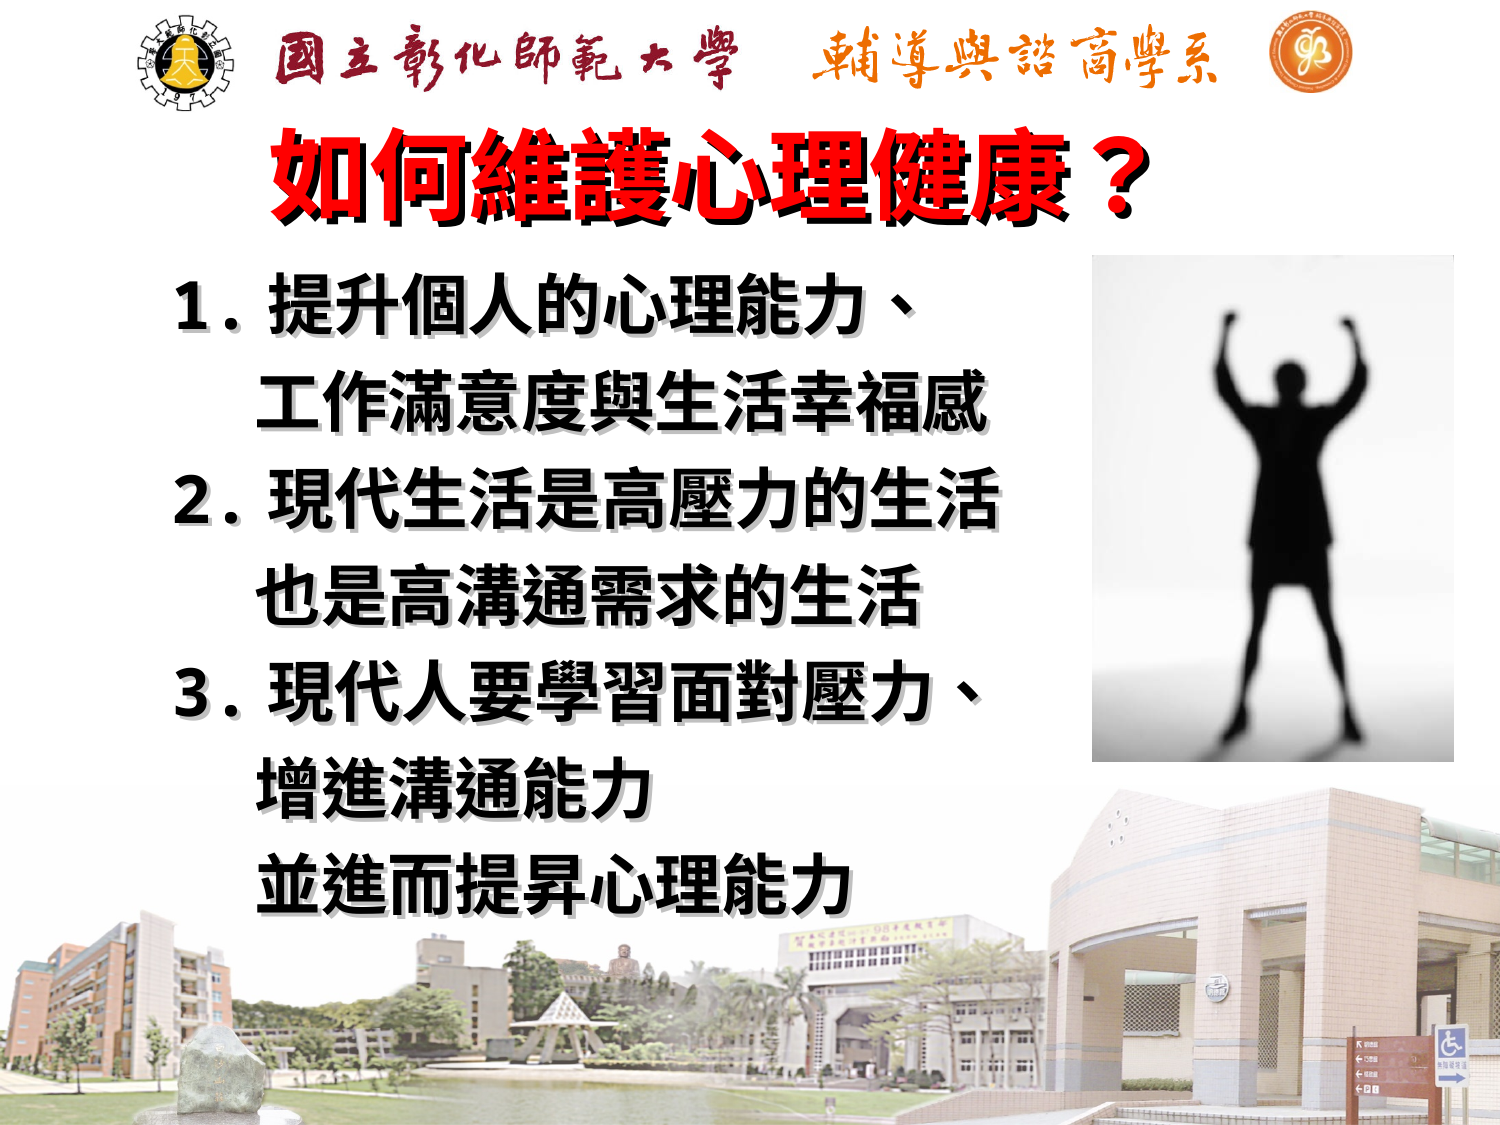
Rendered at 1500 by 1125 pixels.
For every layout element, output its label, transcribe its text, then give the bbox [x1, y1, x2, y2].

list 1.提升個人的心理能力、 工作滿意度與生活幸福感 2.現代生活是高壓力的生活 也是高溝通需求的生活 3.現代人要學習面對壓力、 增進溝通能力 並進而提昇心理能力 [100, 255, 1451, 998]
title 如何維護心理健康？ [253, 90, 1460, 256]
picture [1092, 255, 1454, 762]
